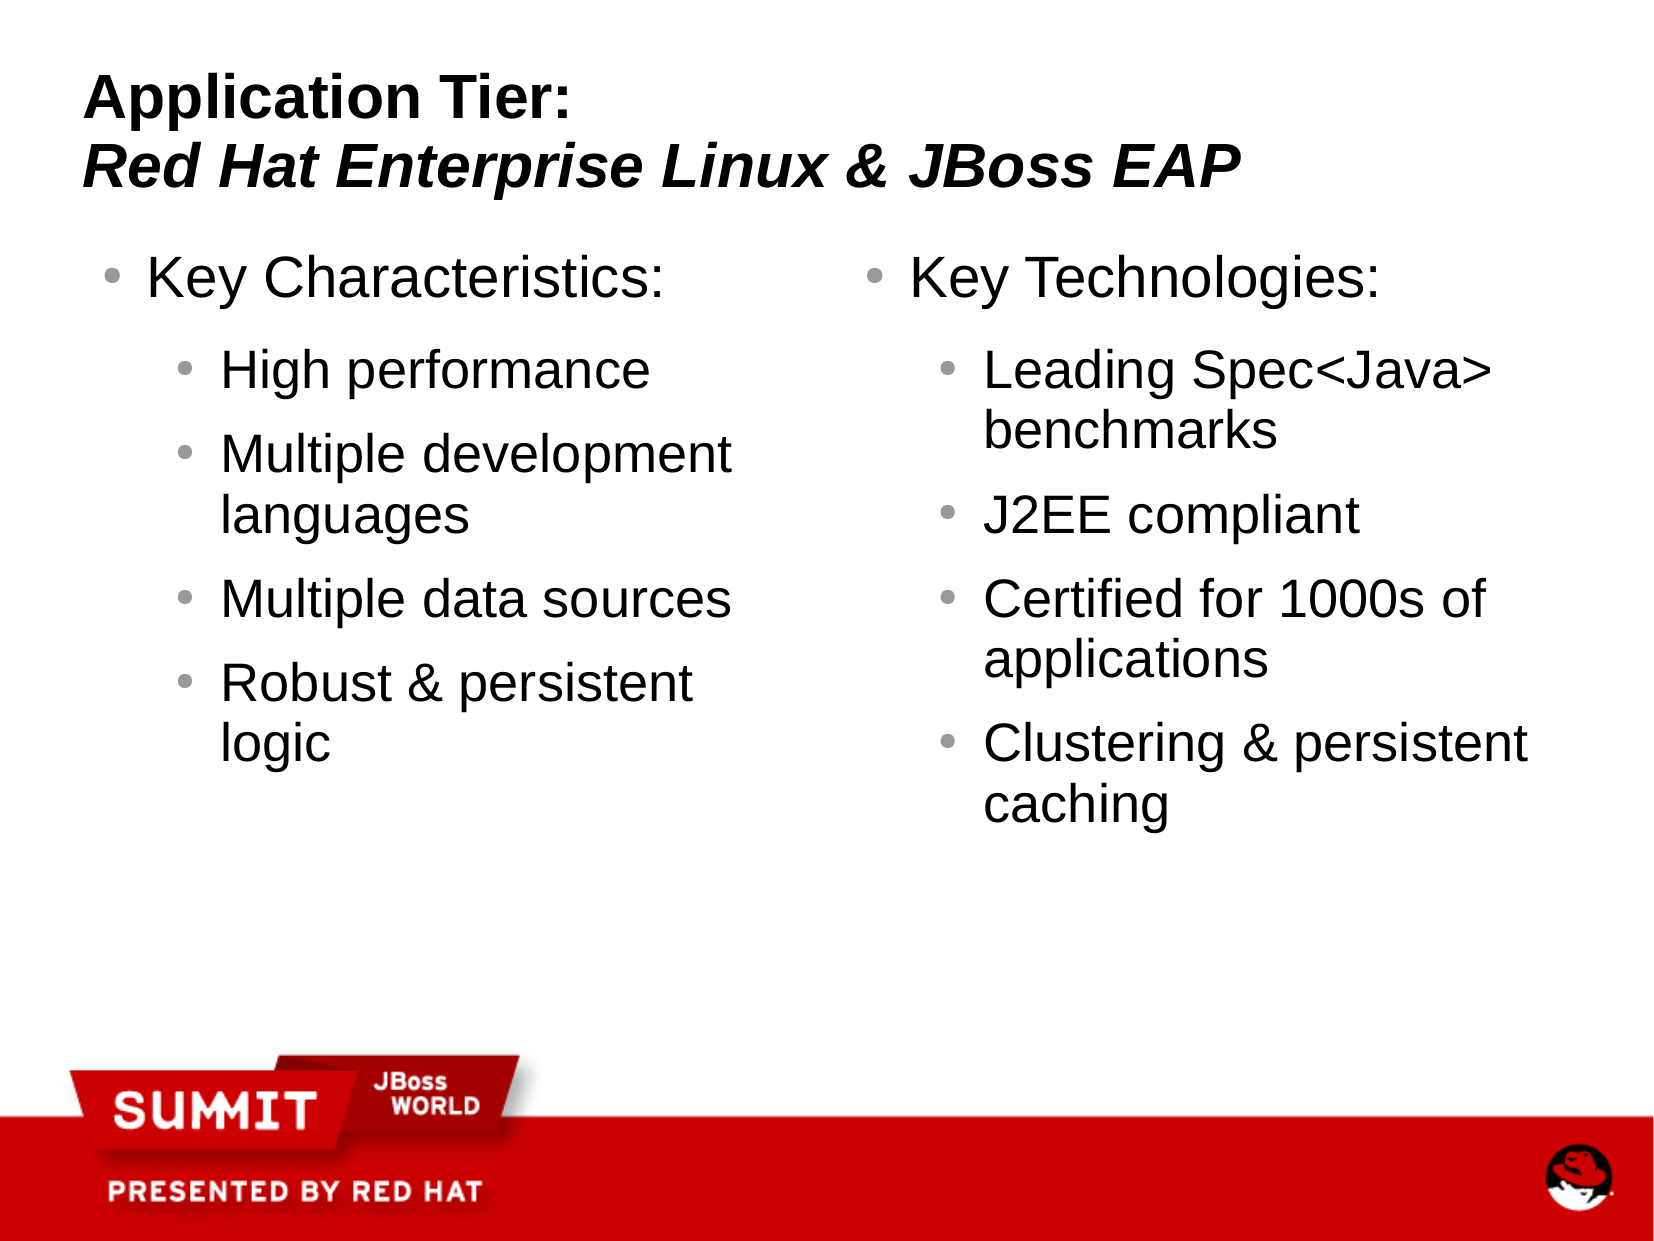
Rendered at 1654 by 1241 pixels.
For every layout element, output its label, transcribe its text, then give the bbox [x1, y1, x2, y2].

title Application Tier: Red Hat Enterprise Linux & JBoss EAP [82, 37, 1571, 226]
picture [0, 1043, 1654, 1241]
list Key Technologies: Leading Spec<Java> benchmarks J2EE compliant Certified for 1000s of applications Clustering & persistent caching [849, 244, 1576, 1024]
list Key Characteristics: High performance Multiple development languages Multiple data sources Robust & persistent logic [86, 244, 814, 1039]
